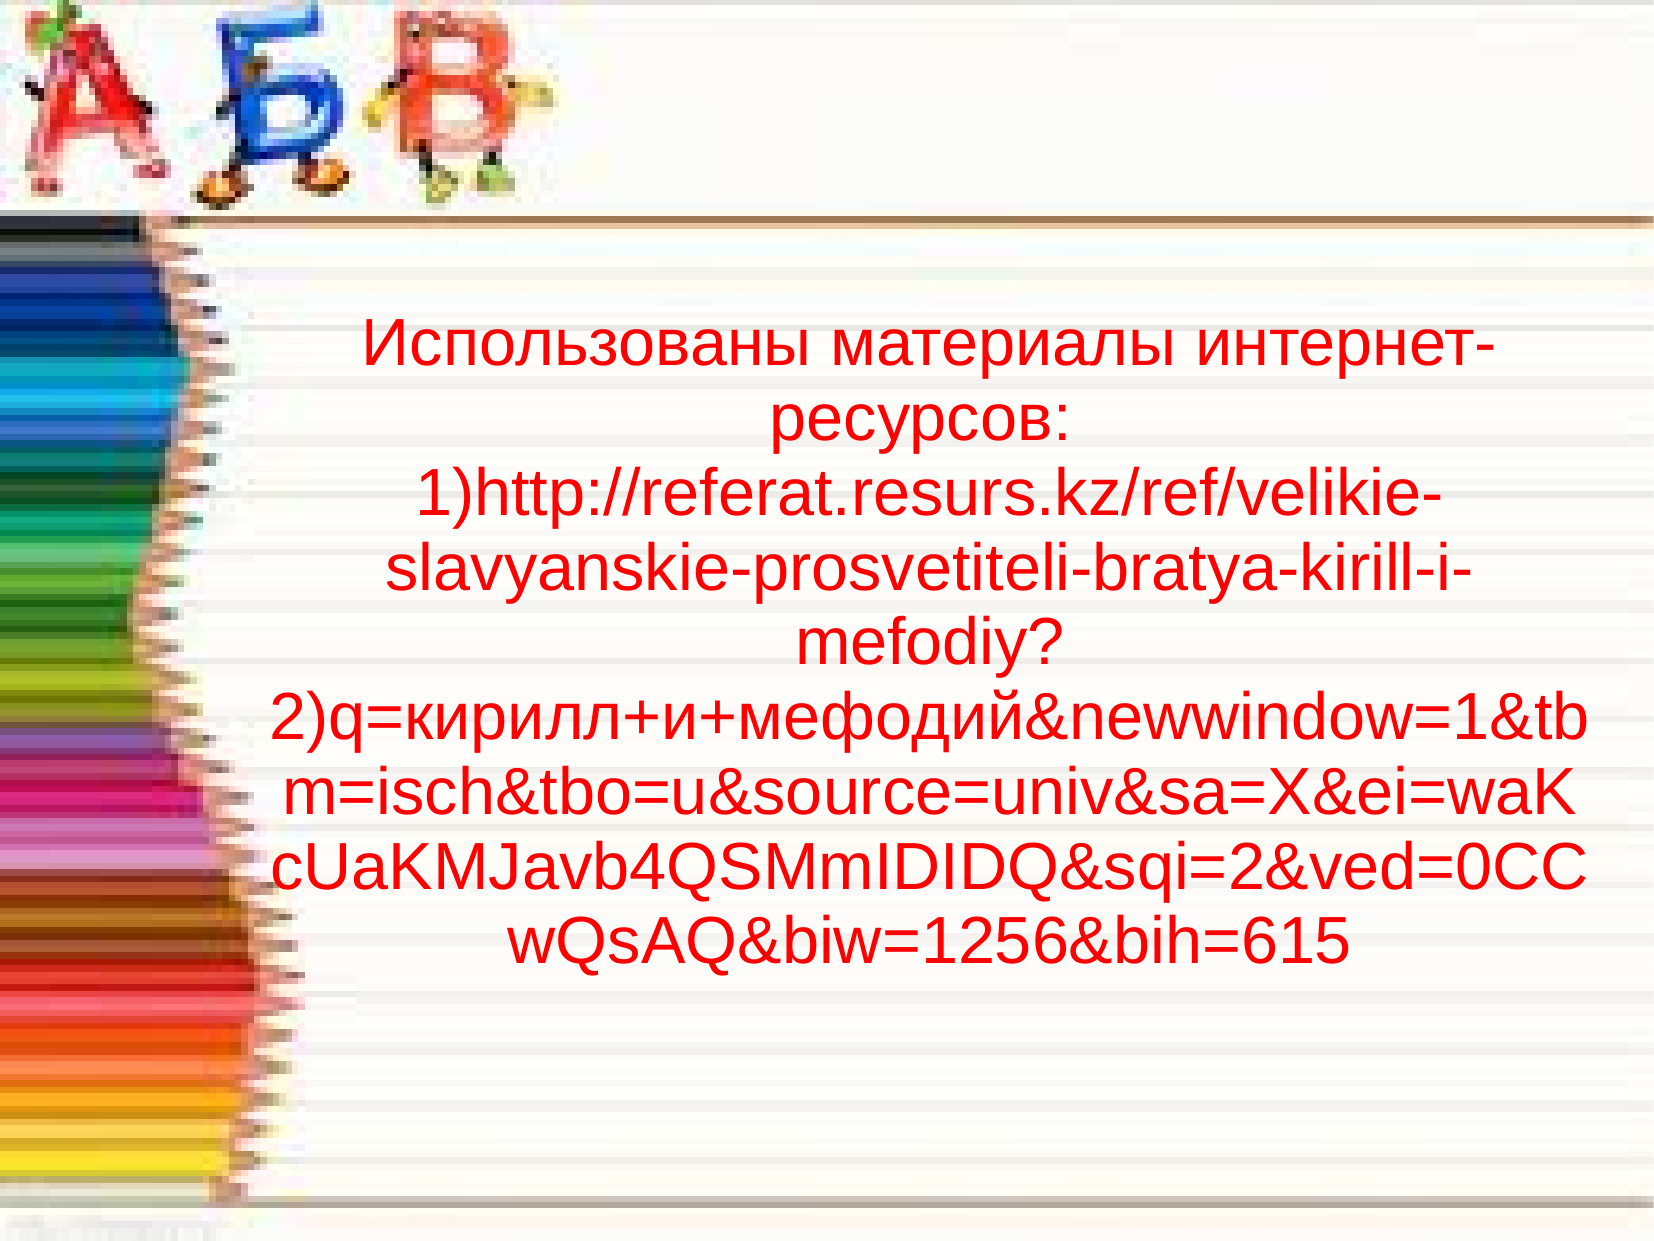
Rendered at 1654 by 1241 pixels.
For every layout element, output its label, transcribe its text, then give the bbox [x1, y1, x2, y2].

picture [0, 0, 1654, 1241]
subtitle Использованы материалы интернет-ресурсов: 1)http://referat.resurs.kz/ref/velikie-slavyanskie-prosvetiteli-bratya-kirill-i-mefodiy?2)q=кирилл+и+мефодий&newwindow=1&tbm=isch&tbo=u&source=univ&sa=X&ei=waKcUaKMJavb4QSMmIDIDQ&sqi=2&ved=0CCwQsAQ&biw=1256&bih=615 [265, 236, 1595, 1123]
